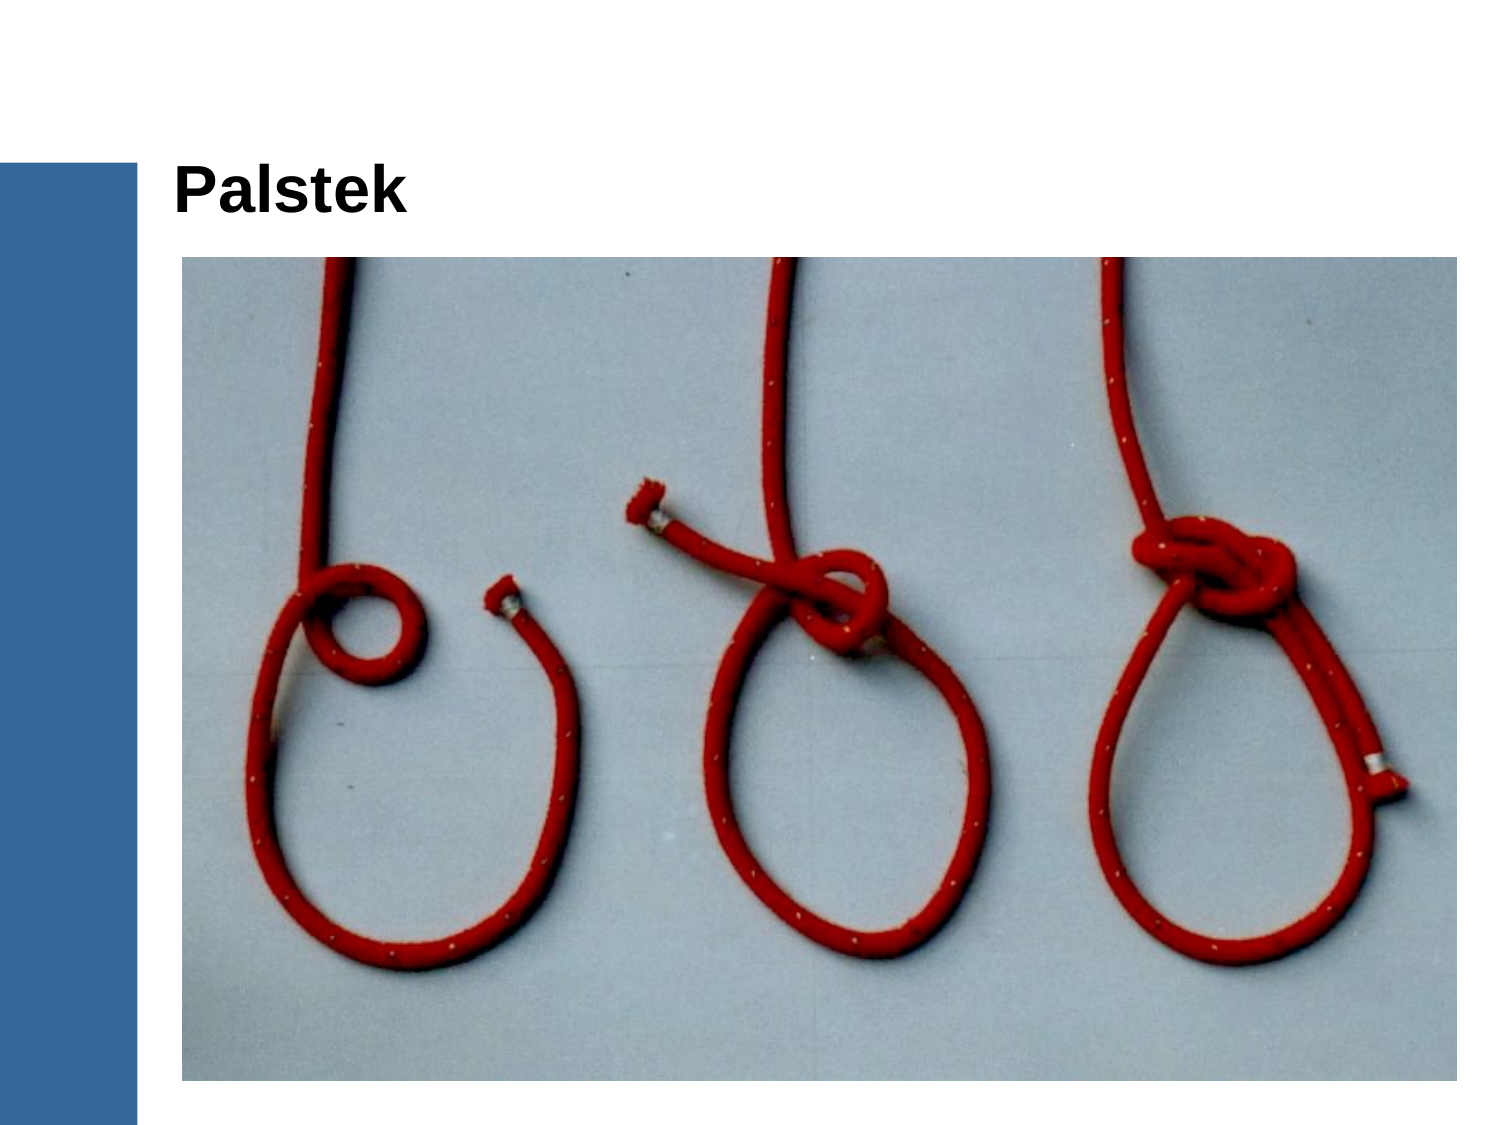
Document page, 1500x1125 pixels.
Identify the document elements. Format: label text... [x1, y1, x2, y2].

title Palstek [173, 109, 1449, 271]
picture [182, 257, 1457, 1081]
